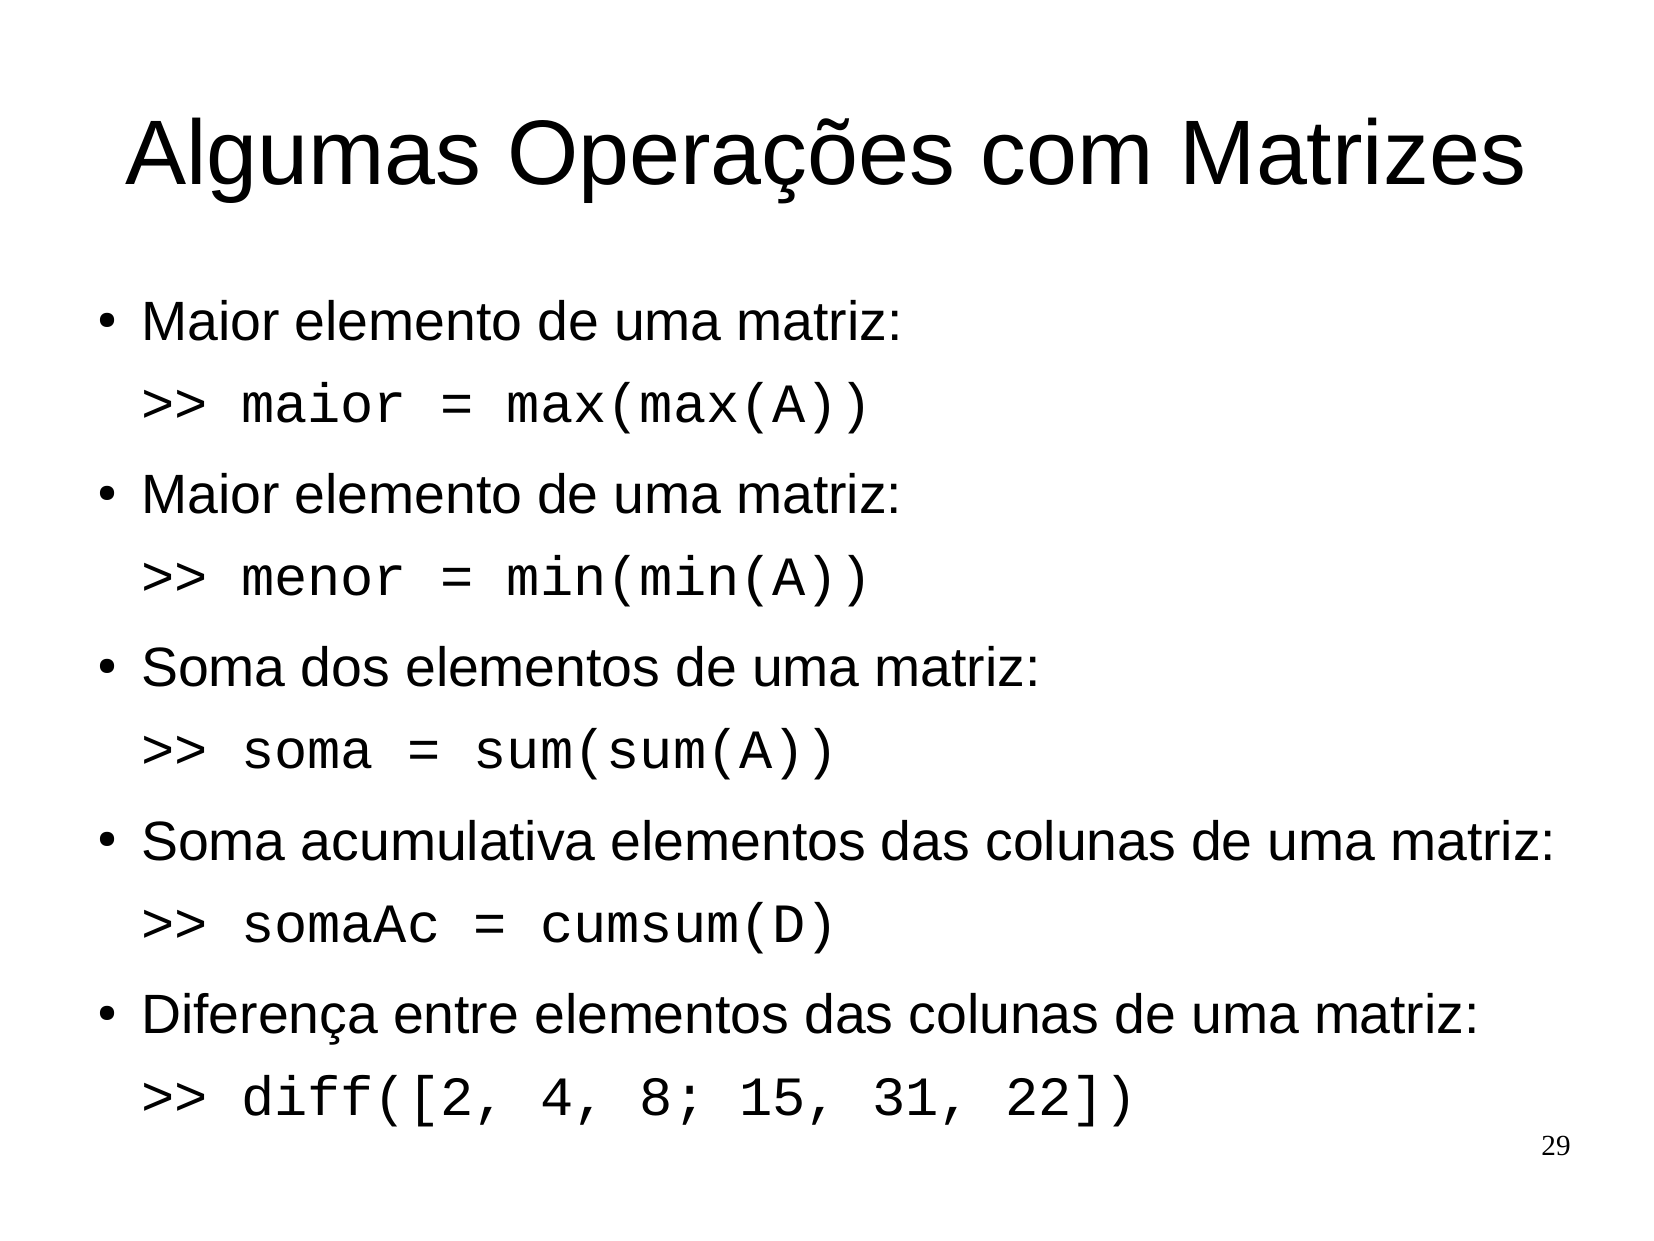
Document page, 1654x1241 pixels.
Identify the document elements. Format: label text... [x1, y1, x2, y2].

title Algumas Operações com Matrizes [82, 49, 1571, 257]
list Maior elemento de uma matriz: >> maior = max(max(A)) Maior elemento de uma matriz: >> menor = min(min(A)) Soma dos elementos de uma matriz: >> soma = sum(sum(A)) Soma acumulativa elementos das colunas de uma matriz: >> somaAc = cumsum(D) Diferença entre elementos das colunas de uma matriz: >> diff([2, 4, 8; 15, 31, 22]) [82, 290, 1571, 1146]
